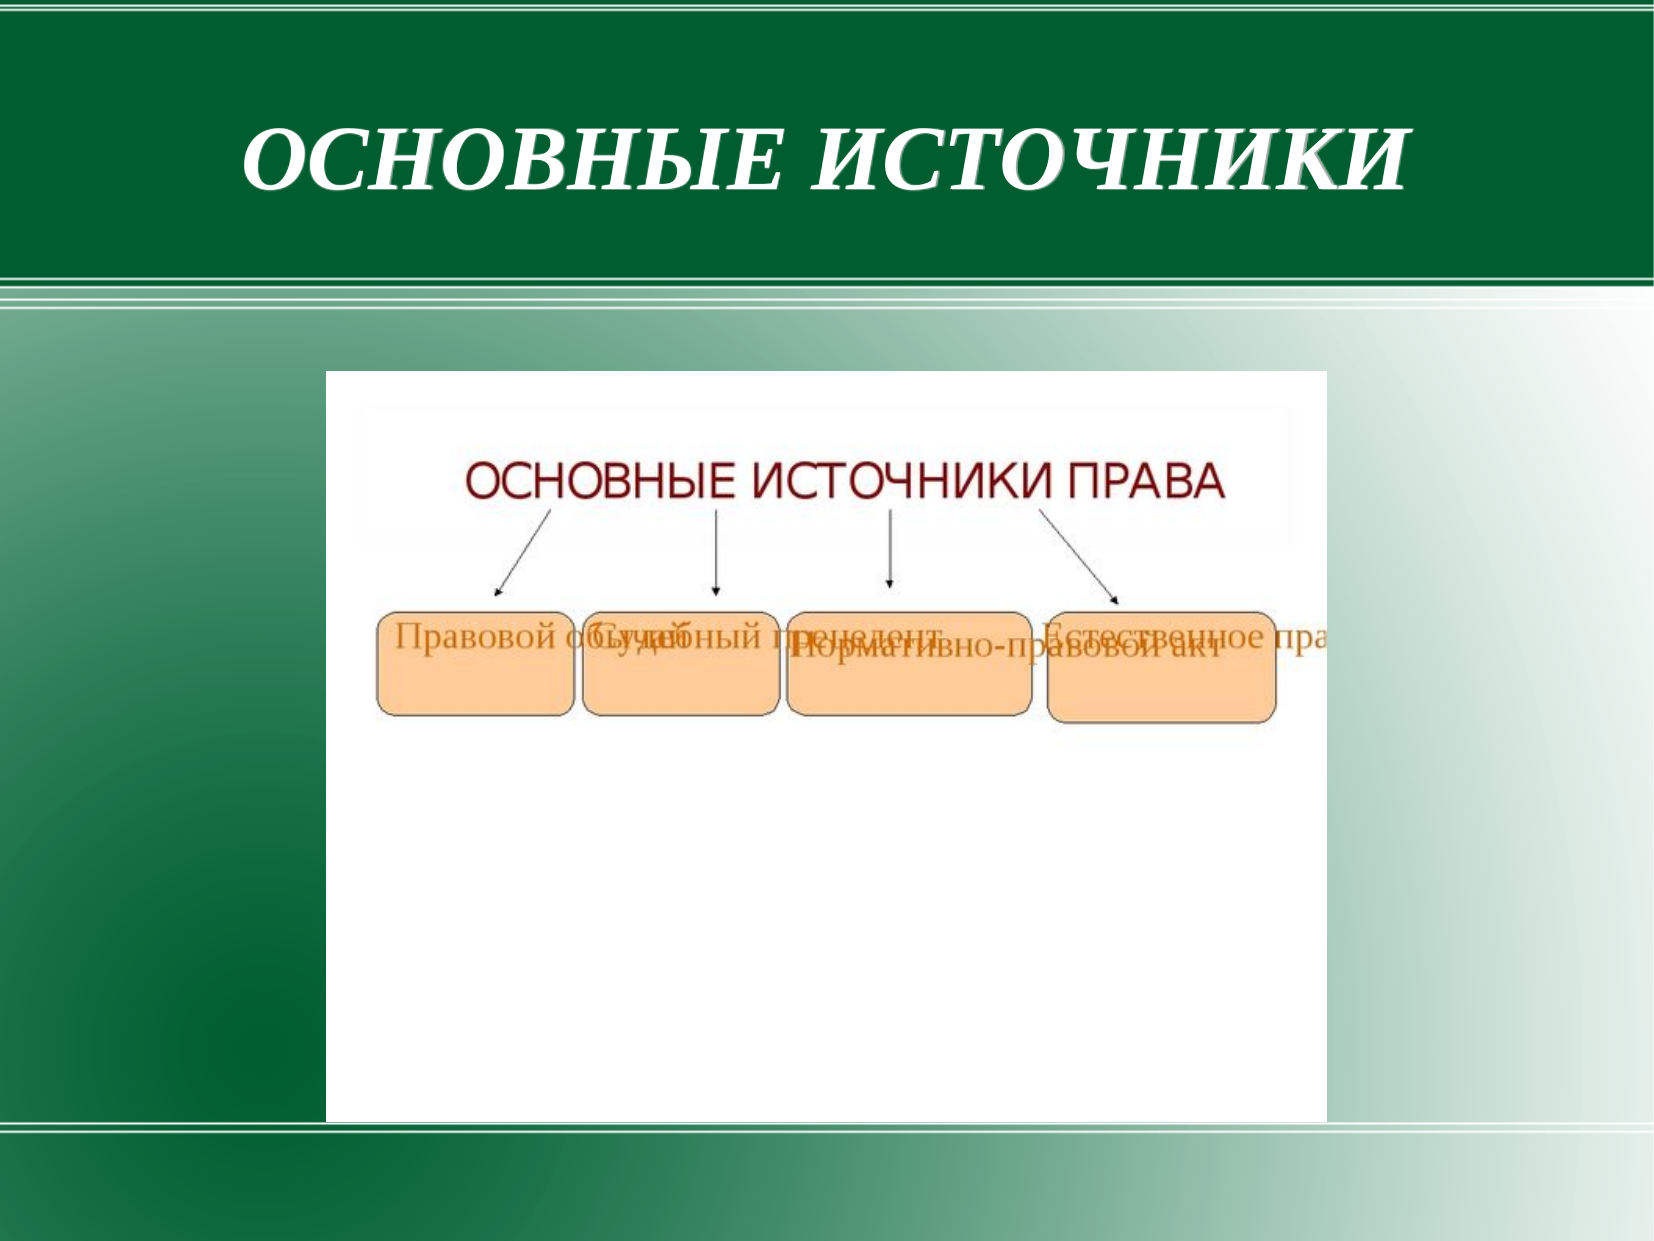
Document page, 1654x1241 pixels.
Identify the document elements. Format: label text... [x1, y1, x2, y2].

picture [326, 371, 1327, 1122]
title ОСНОВНЫЕ ИСТОЧНИКИ [82, 49, 1571, 257]
